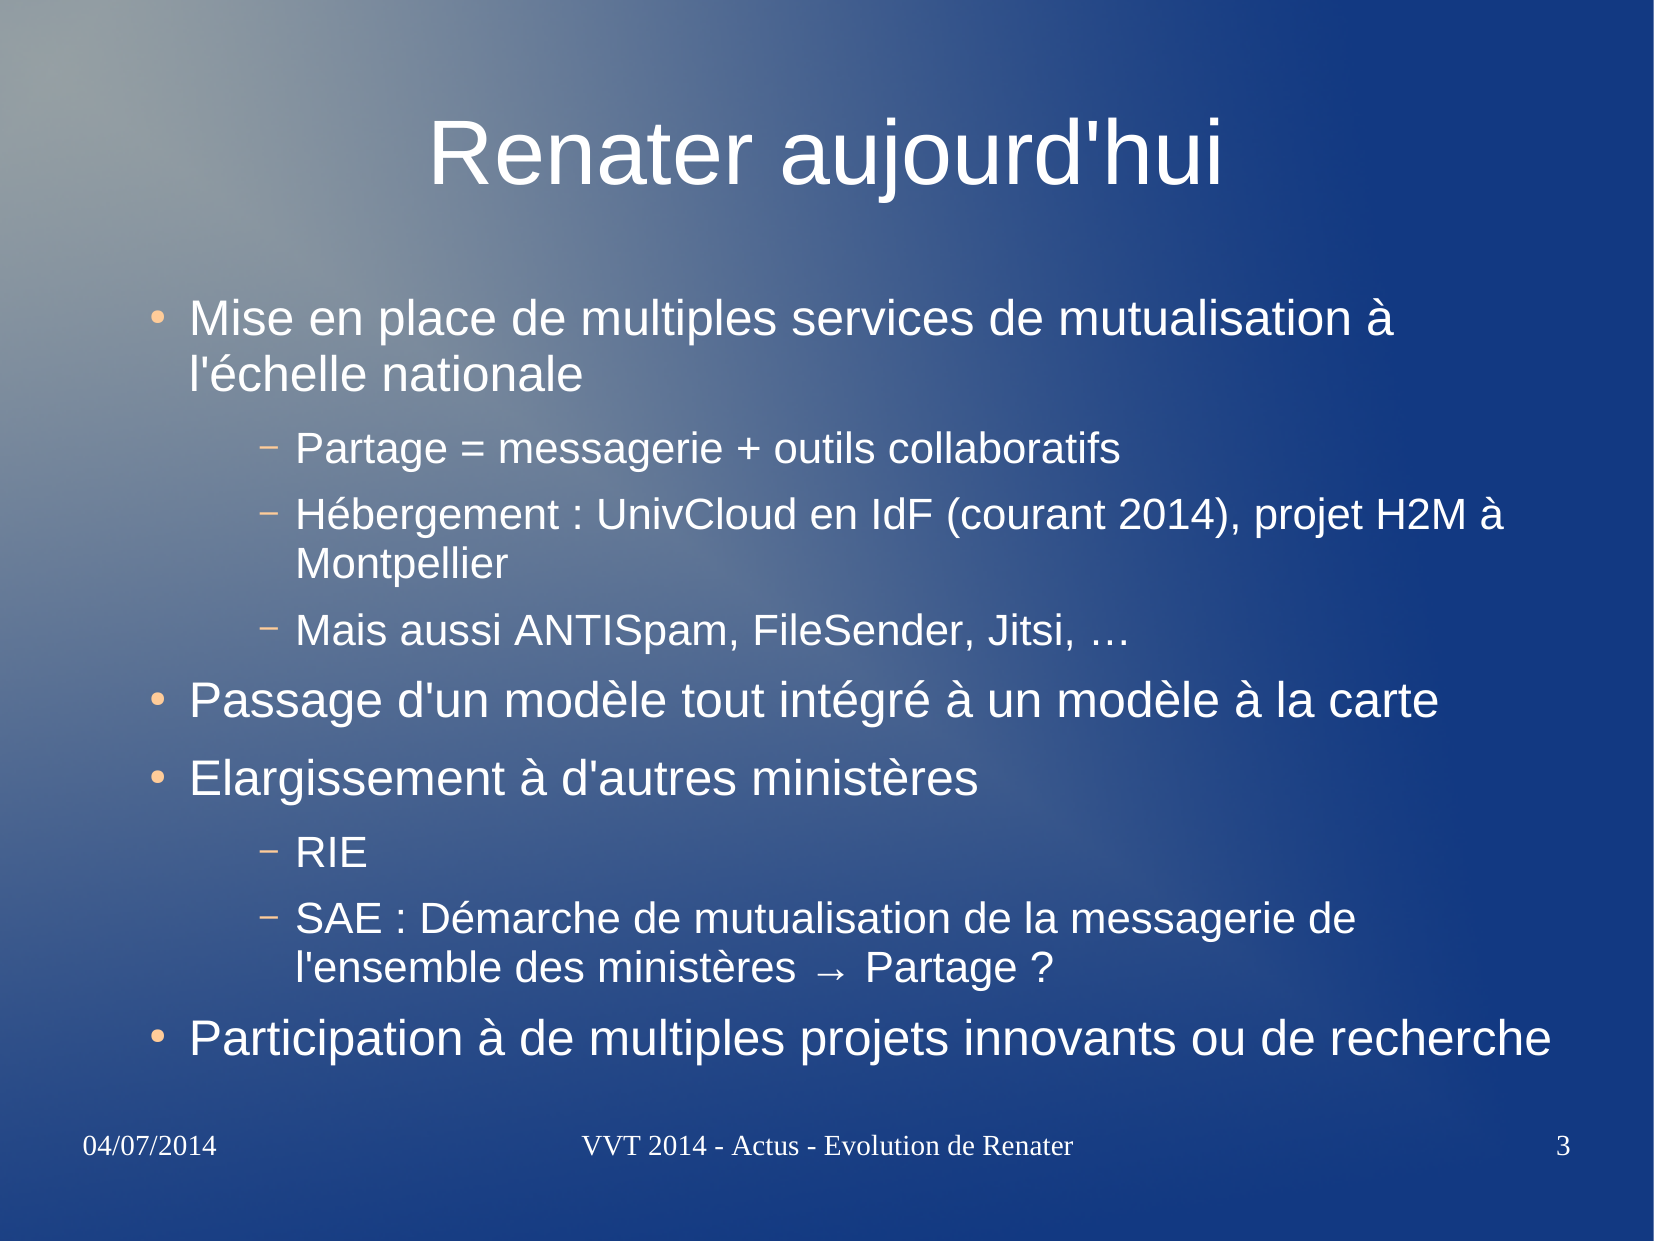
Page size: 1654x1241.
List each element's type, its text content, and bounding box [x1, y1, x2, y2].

picture [0, 0, 1654, 1241]
title Renater aujourd'hui [82, 49, 1571, 257]
list Mise en place de multiples services de mutualisation à l'échelle nationale Partage = messagerie + outils collaboratifs Hébergement : UnivCloud en IdF (courant 2014), projet H2M à Montpellier Mais aussi ANTISpam, FileSender, Jitsi, … Passage d'un modèle tout intégré à un modèle à la carte Elargissement à d'autres ministères RIE SAE : Démarche de mutualisation de la messagerie de l'ensemble des ministères → Partage ? Participation à de multiples projets innovants ou de recherche [82, 290, 1571, 1132]
